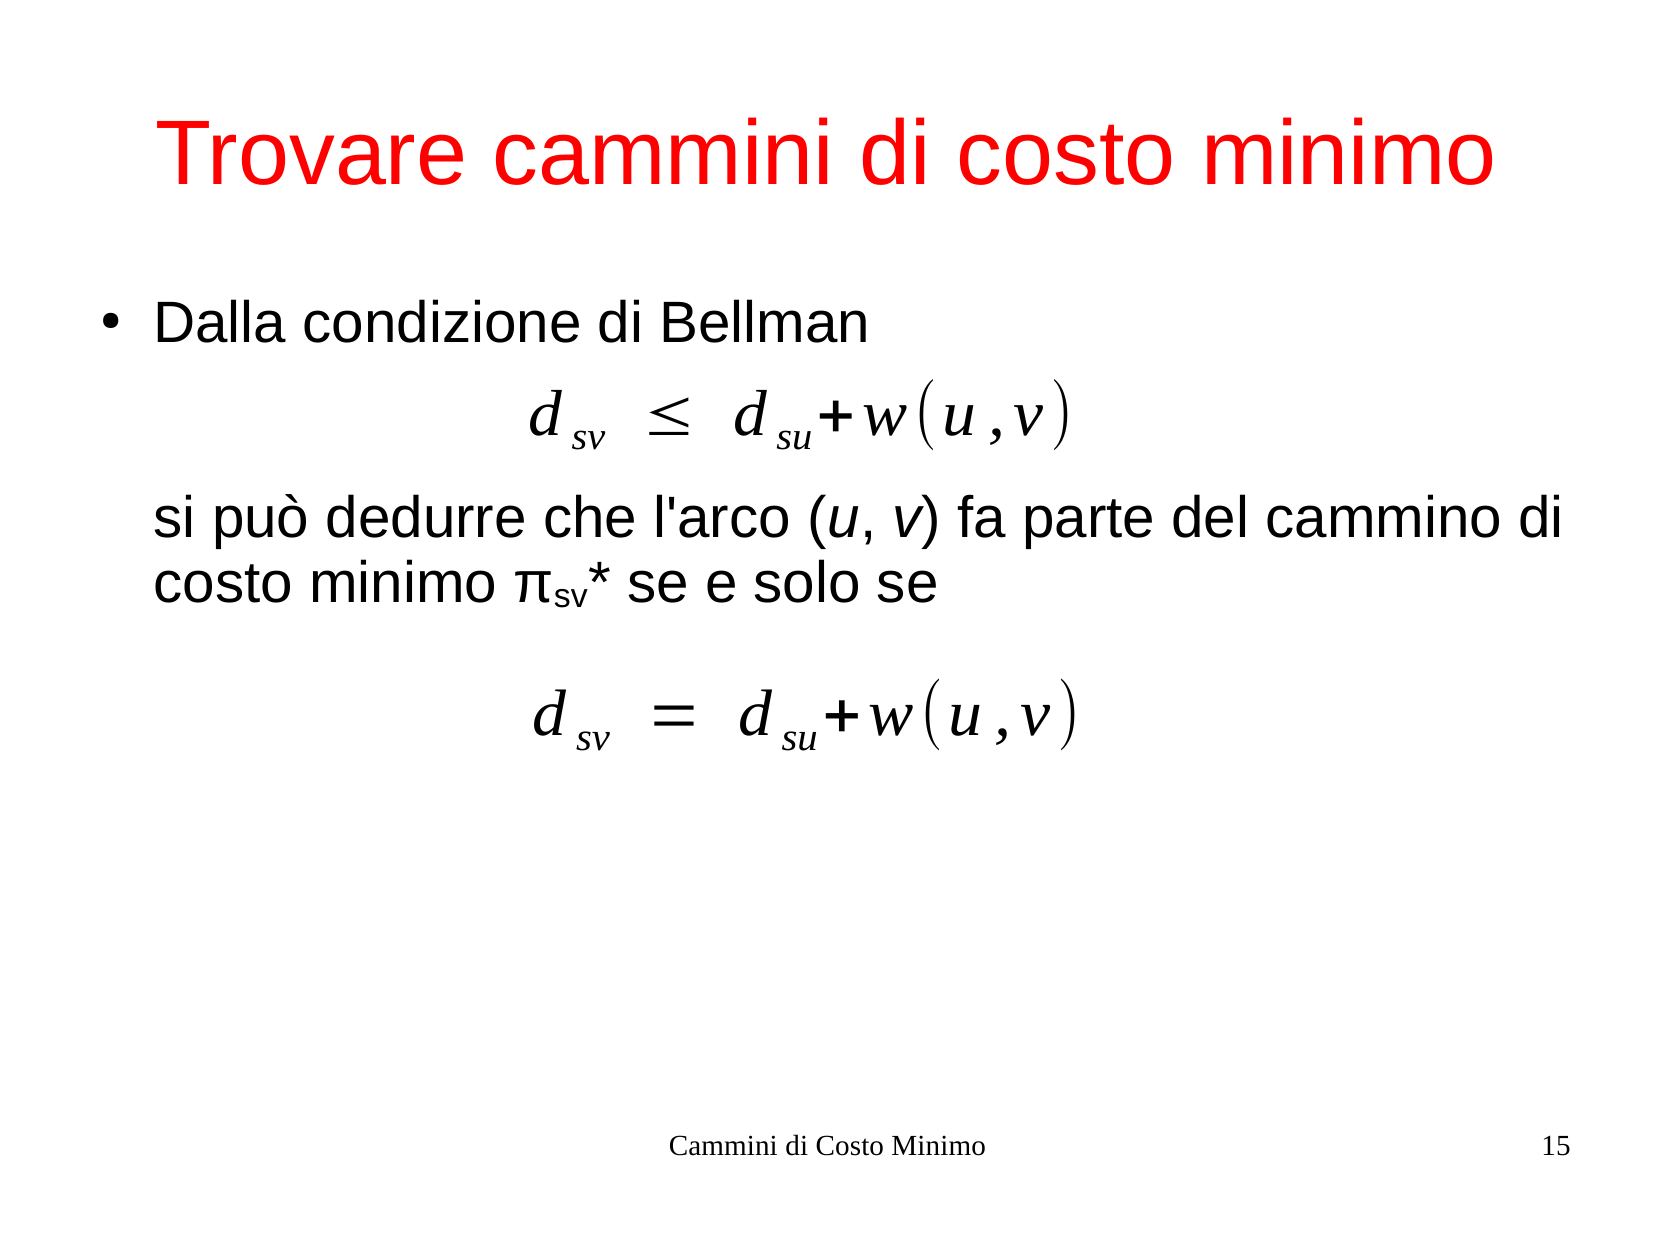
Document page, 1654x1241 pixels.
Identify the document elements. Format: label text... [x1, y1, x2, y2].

title Trovare cammini di costo minimo [82, 49, 1571, 257]
list Dalla condizione di Bellman si può dedurre che l'arco (u, v) fa parte del cammino di costo minimo πsv* se e solo se [82, 290, 1571, 1109]
chart [520, 375, 1080, 459]
chart [525, 675, 1087, 760]
